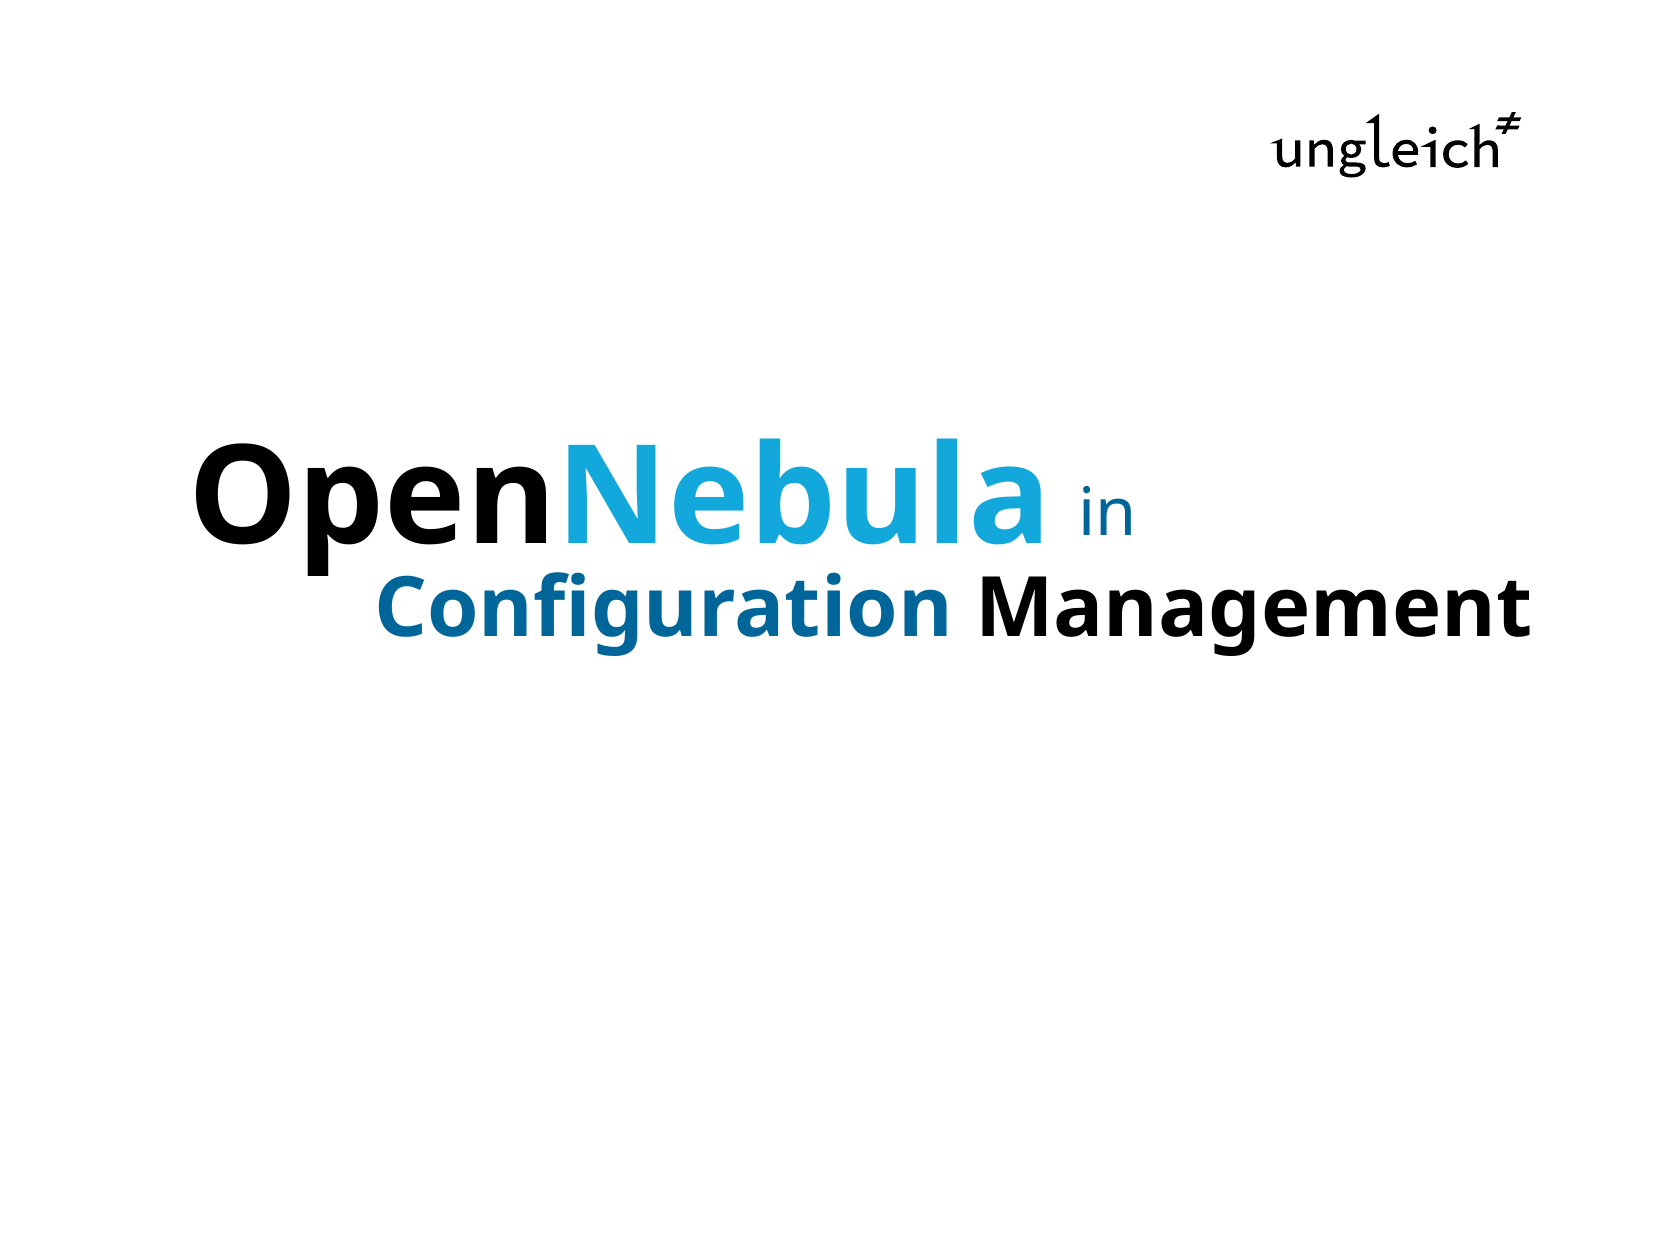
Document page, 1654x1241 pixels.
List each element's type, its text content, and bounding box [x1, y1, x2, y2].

text_box in [1078, 458, 1174, 561]
text_box OpenNebula [173, 389, 1067, 591]
title Configuration Management [374, 406, 1654, 690]
